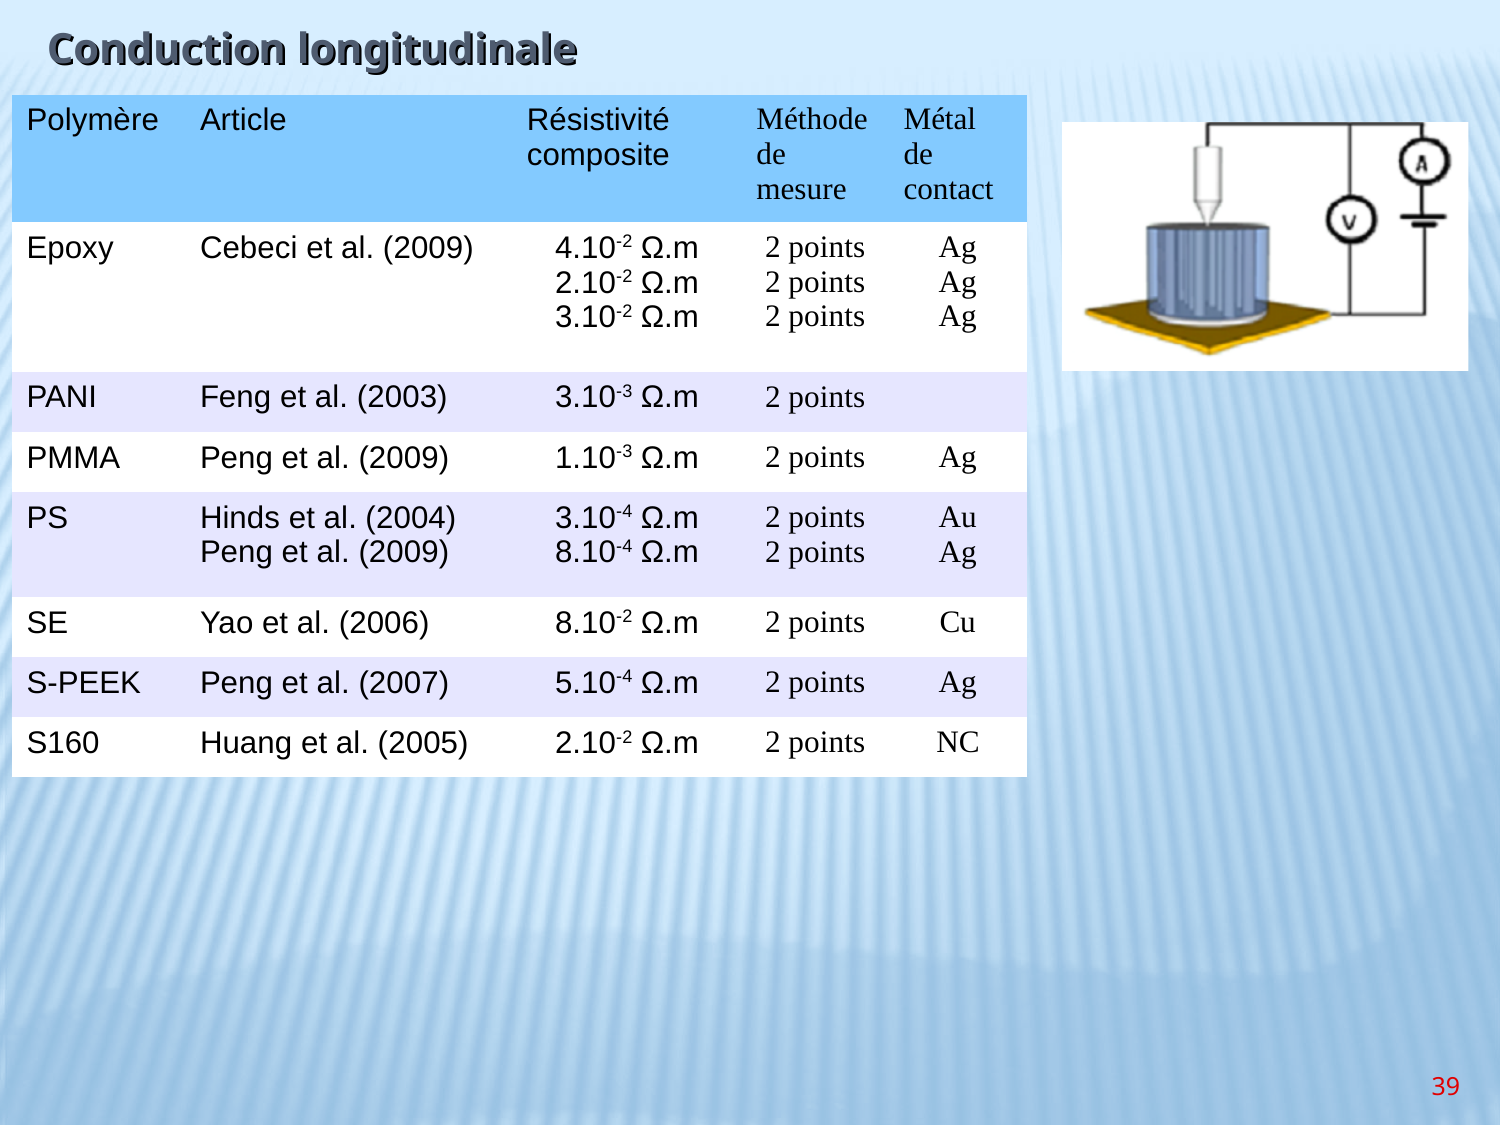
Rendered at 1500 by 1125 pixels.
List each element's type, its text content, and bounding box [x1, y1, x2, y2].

table_cell 2 points [742, 597, 889, 657]
table_cell 2.10-2 Ω.m [512, 717, 742, 777]
table_cell Yao et al. (2006) [185, 597, 512, 657]
table_header Résistivité composite [512, 95, 742, 222]
table_cell NC [889, 717, 1027, 777]
table_cell 2 points [742, 372, 889, 432]
table_cell Peng et al. (2009) [185, 432, 512, 492]
table_cell 2 points [742, 657, 889, 717]
table_cell Hinds et al. (2004) Peng et al. (2009) [185, 492, 512, 597]
table_cell PMMA [12, 432, 185, 492]
table_cell Ag [889, 432, 1027, 492]
table_cell 1.10-3 Ω.m [512, 432, 742, 492]
table_cell 2 points [742, 432, 889, 492]
table_cell Au Ag [889, 492, 1027, 597]
picture [0, 0, 1500, 1125]
table_cell 2 points [742, 717, 889, 777]
table_cell Epoxy [12, 222, 185, 372]
table_cell PS [12, 492, 185, 597]
table_cell 5.10-4 Ω.m [512, 657, 742, 717]
table_cell Ag [889, 657, 1027, 717]
table_cell Peng et al. (2007) [185, 657, 512, 717]
table_cell Huang et al. (2005) [185, 717, 512, 777]
table_header Polymère [12, 95, 185, 222]
table_cell 4.10-2 Ω.m 2.10-2 Ω.m 3.10-2 Ω.m [512, 222, 742, 372]
text_box <numéro> [1349, 1062, 1476, 1103]
table_cell Feng et al. (2003) [185, 372, 512, 432]
table_cell S160 [12, 717, 185, 777]
table_header Méthode de mesure [742, 95, 889, 222]
table_cell Cu [889, 597, 1027, 657]
table_cell 8.10-2 Ω.m [512, 597, 742, 657]
table_cell 2 points 2 points 2 points [742, 222, 889, 372]
table_cell Ag Ag Ag [889, 222, 1027, 372]
text_box Conduction longitudinale [32, 11, 700, 83]
table_cell SE [12, 597, 185, 657]
table_header Métal de contact [889, 95, 1027, 222]
table_cell S-PEEK [12, 657, 185, 717]
table_cell Cebeci et al. (2009) [185, 222, 512, 372]
table_cell 3.10-4 Ω.m 8.10-4 Ω.m [512, 492, 742, 597]
table_header Article [185, 95, 512, 222]
table_cell 3.10-3 Ω.m [512, 372, 742, 432]
table_cell PANI [12, 372, 185, 432]
table_cell 2 points 2 points [742, 492, 889, 597]
table_cell [889, 372, 1027, 432]
